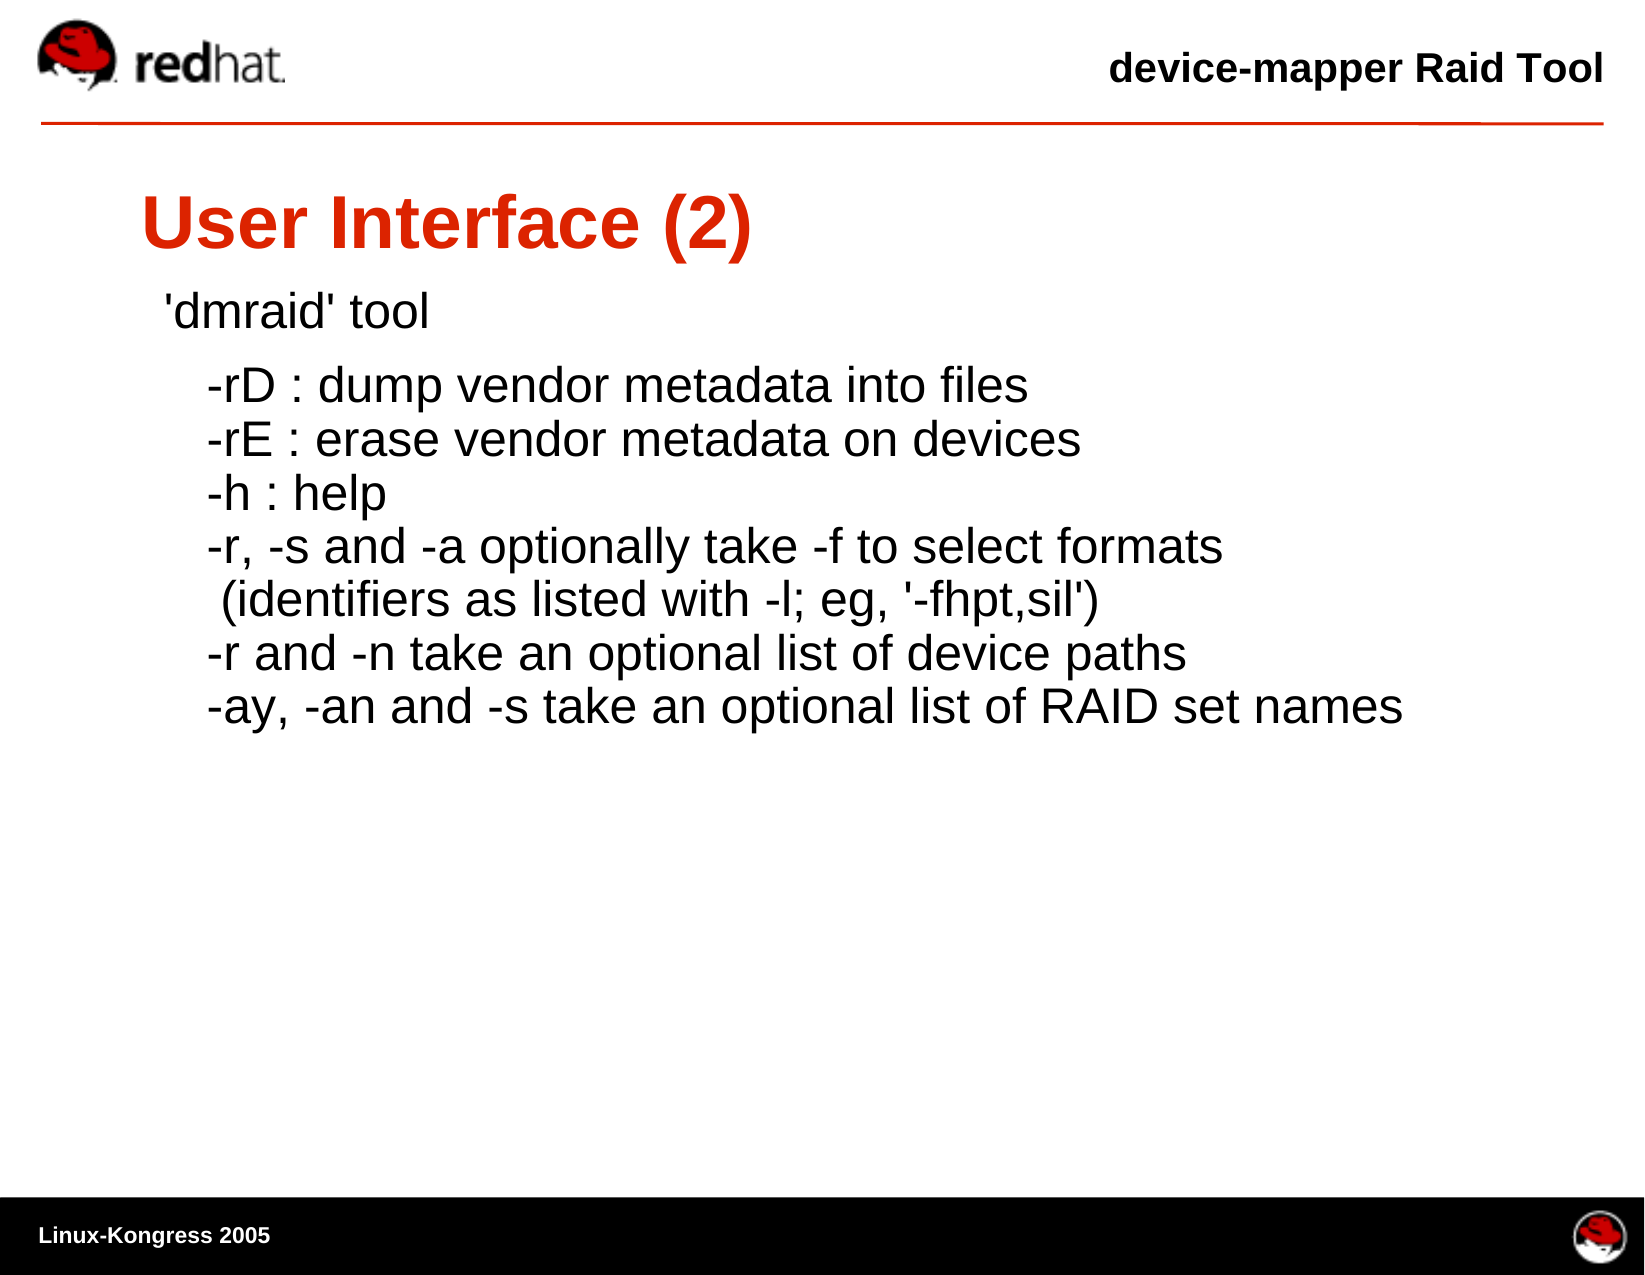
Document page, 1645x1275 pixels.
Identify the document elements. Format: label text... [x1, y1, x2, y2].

text_box User Interface (2) [141, 180, 642, 275]
text_box [0, 1197, 1645, 1275]
text_box Linux-Kongress 2005 [38, 1222, 382, 1252]
text_box 'dmraid' tool [150, 283, 1593, 471]
text_box device-mapper Raid Tool [959, 44, 1605, 97]
picture [36, 17, 285, 102]
text_box -rD : dump vendor metadata into files -rE : erase vendor metadata on devices -h : help -r, -s and -a optionally take -f to select formats (identifiers as listed with -l; eg, '-fhpt,sil') -r and -n take an optional list of device paths -ay, -an and -s take an optional list of RAID set names [192, 360, 1627, 501]
picture [1568, 1207, 1632, 1270]
